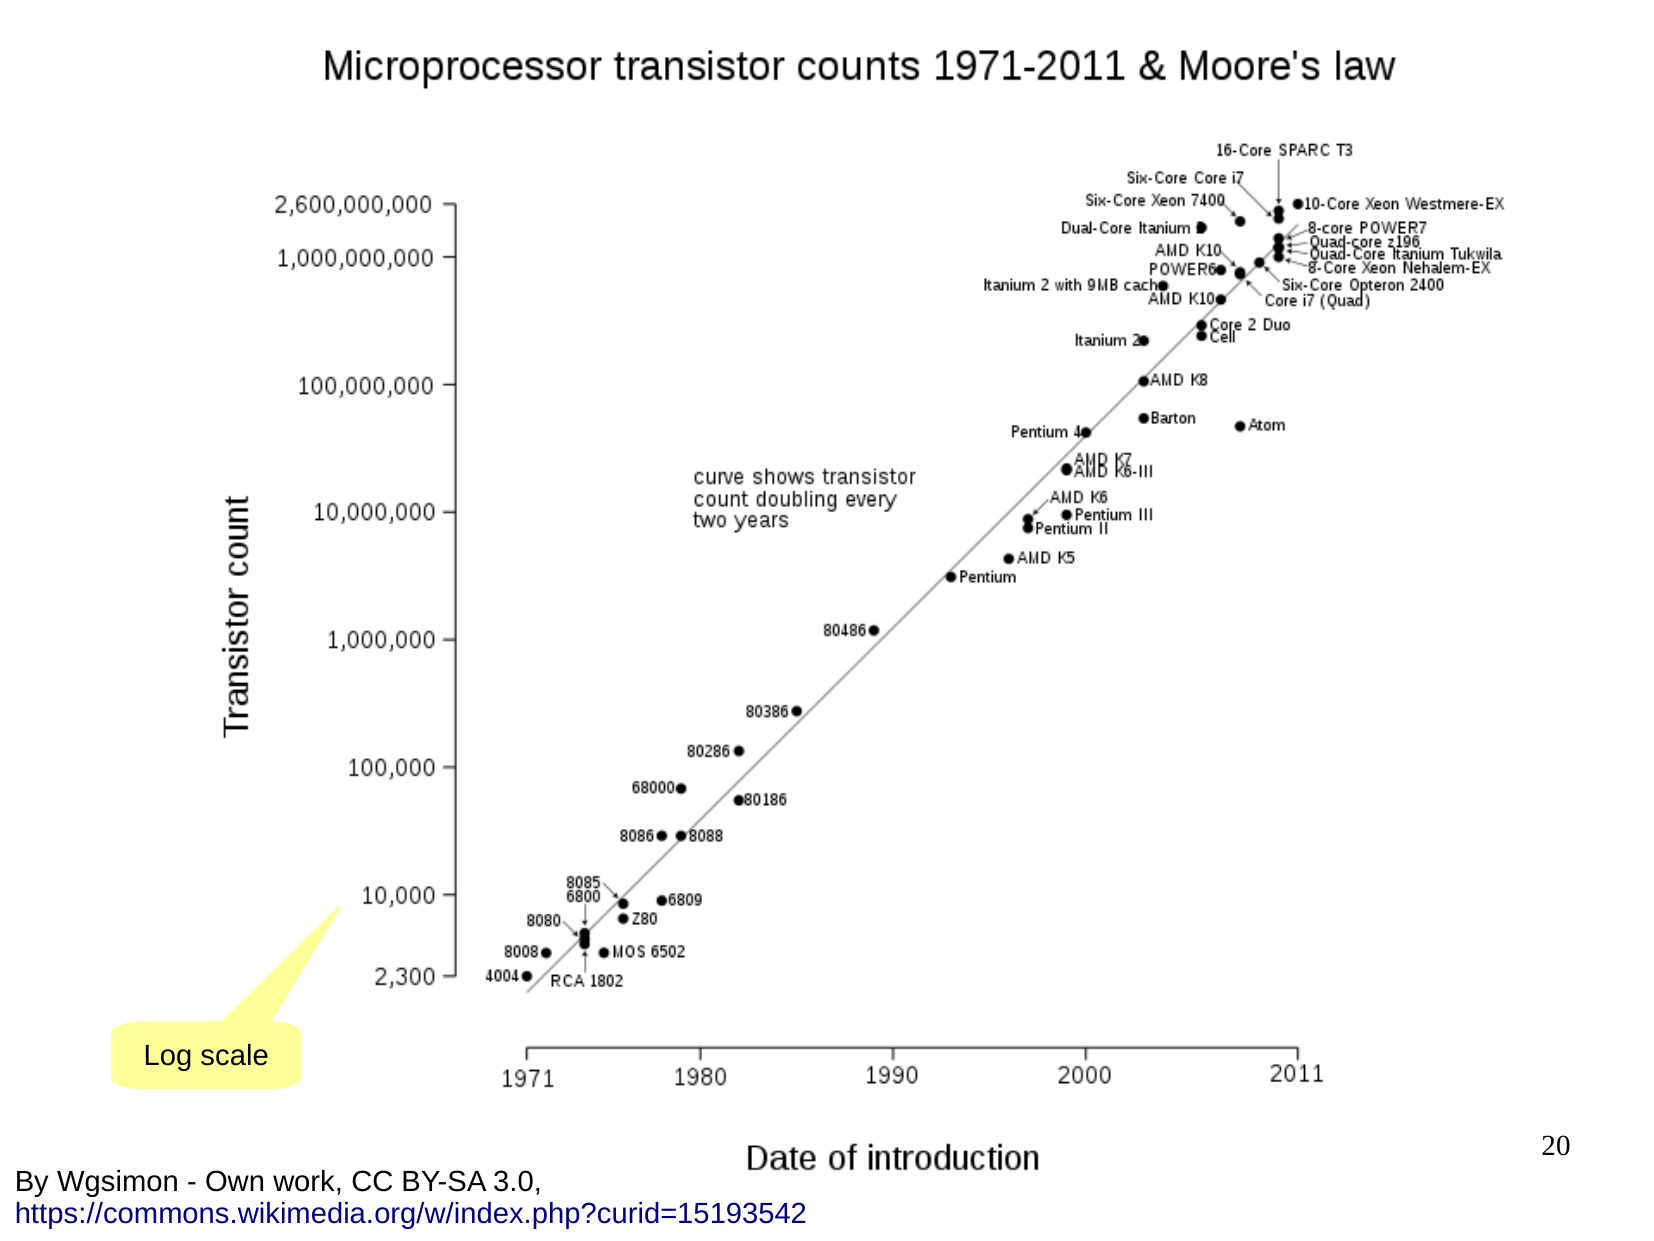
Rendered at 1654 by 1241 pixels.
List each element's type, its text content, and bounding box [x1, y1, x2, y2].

text_box By Wgsimon - Own work, CC BY-SA 3.0, https://commons.wikimedia.org/w/index.php?curid=15193542 [0, 1157, 863, 1238]
text_box Log scale [112, 907, 339, 1088]
picture [150, 0, 1530, 1241]
